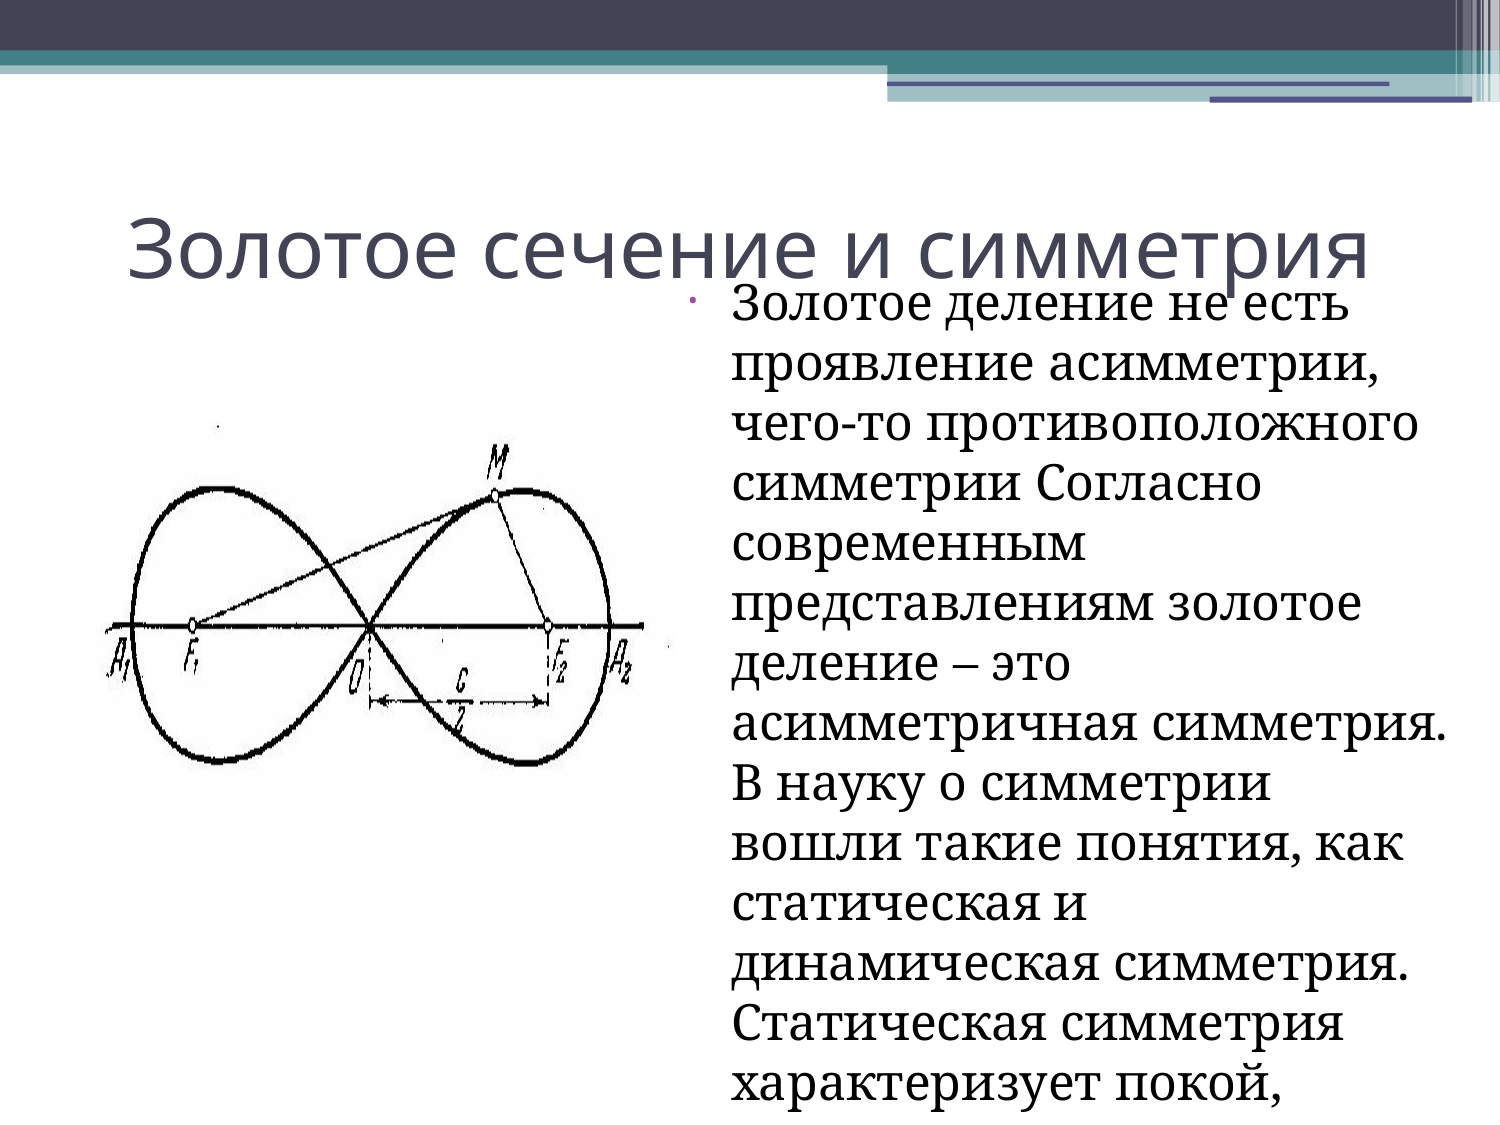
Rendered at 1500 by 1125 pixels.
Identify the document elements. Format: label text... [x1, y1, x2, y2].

title Золотое сечение и симметрия [75, 187, 1425, 363]
picture [75, 421, 656, 809]
list Золотое деление не есть проявление асимметрии, чего-то противоположного симметрии Согласно современным представлениям золотое деление – это асимметричная симметрия. В науку о симметрии вошли такие понятия, как статическая и динамическая симметрия. Статическая симметрия характеризует покой, равновесие, а динамическая – движение, рост. [656, 262, 1465, 1067]
